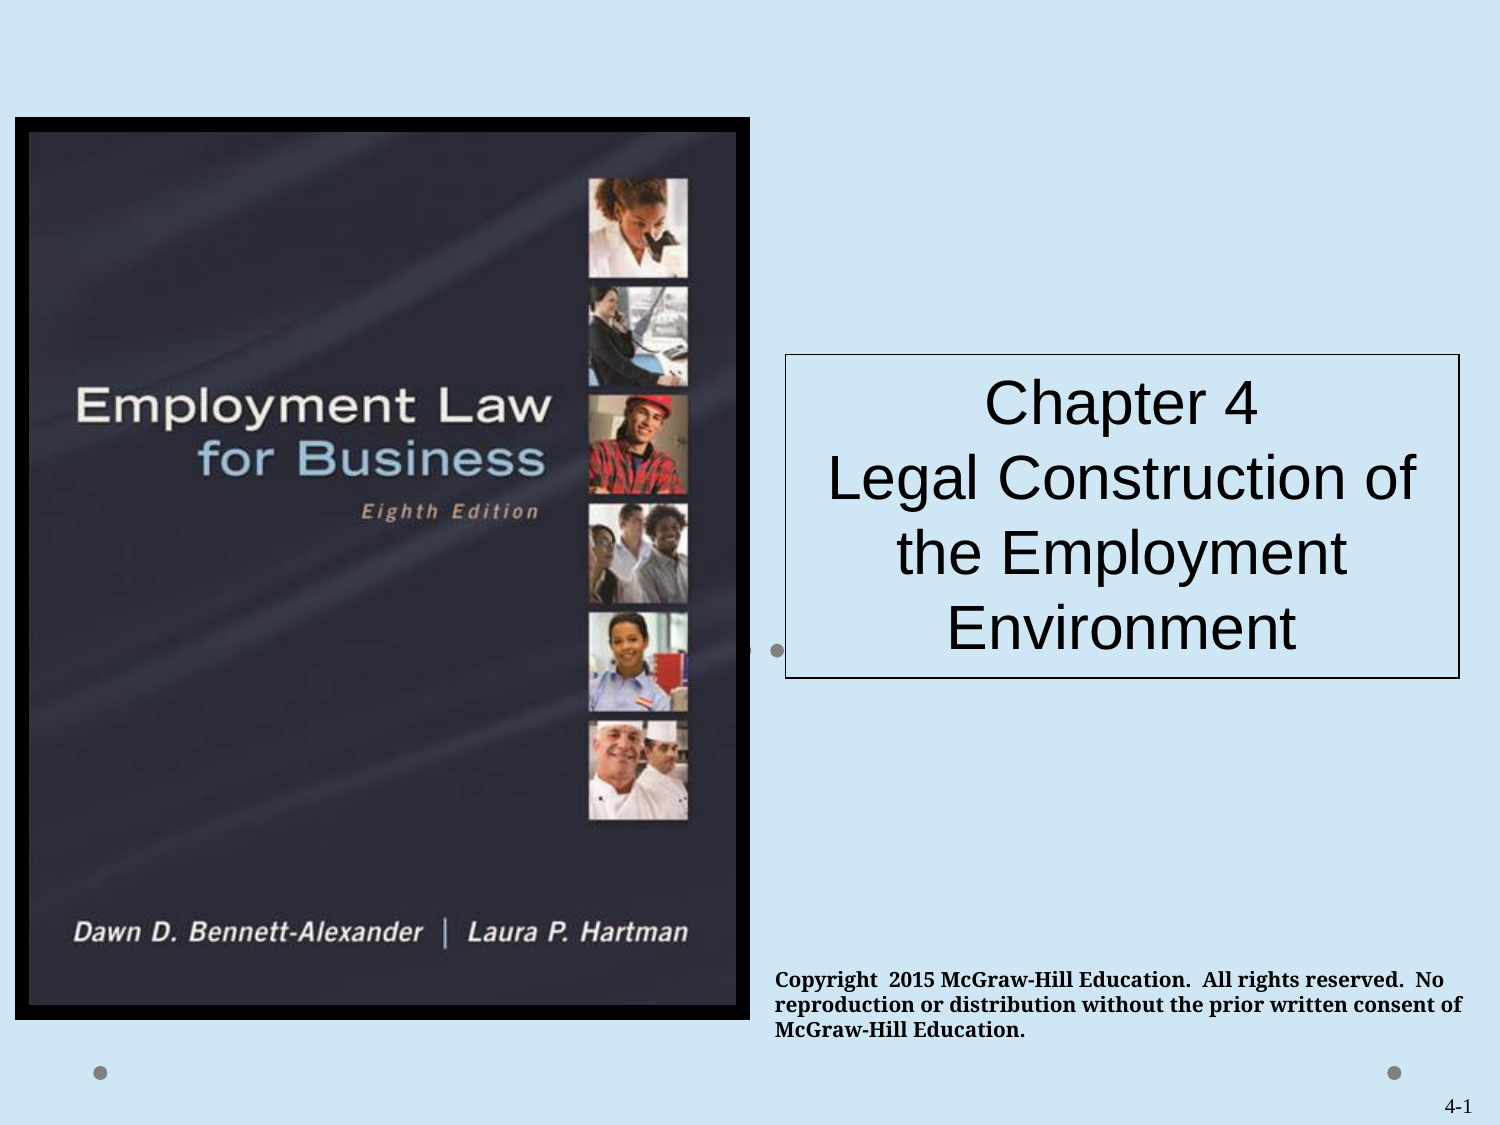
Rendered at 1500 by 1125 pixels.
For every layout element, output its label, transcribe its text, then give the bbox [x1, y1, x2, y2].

title Chapter 4 Legal Construction of the Employment Environment [785, 354, 1459, 679]
text_box Copyright 2015 McGraw-Hill Education. All rights reserved. No reproduction or distribution without the prior written consent of McGraw-Hill Education. [760, 959, 1498, 1050]
picture [29, 131, 736, 1006]
